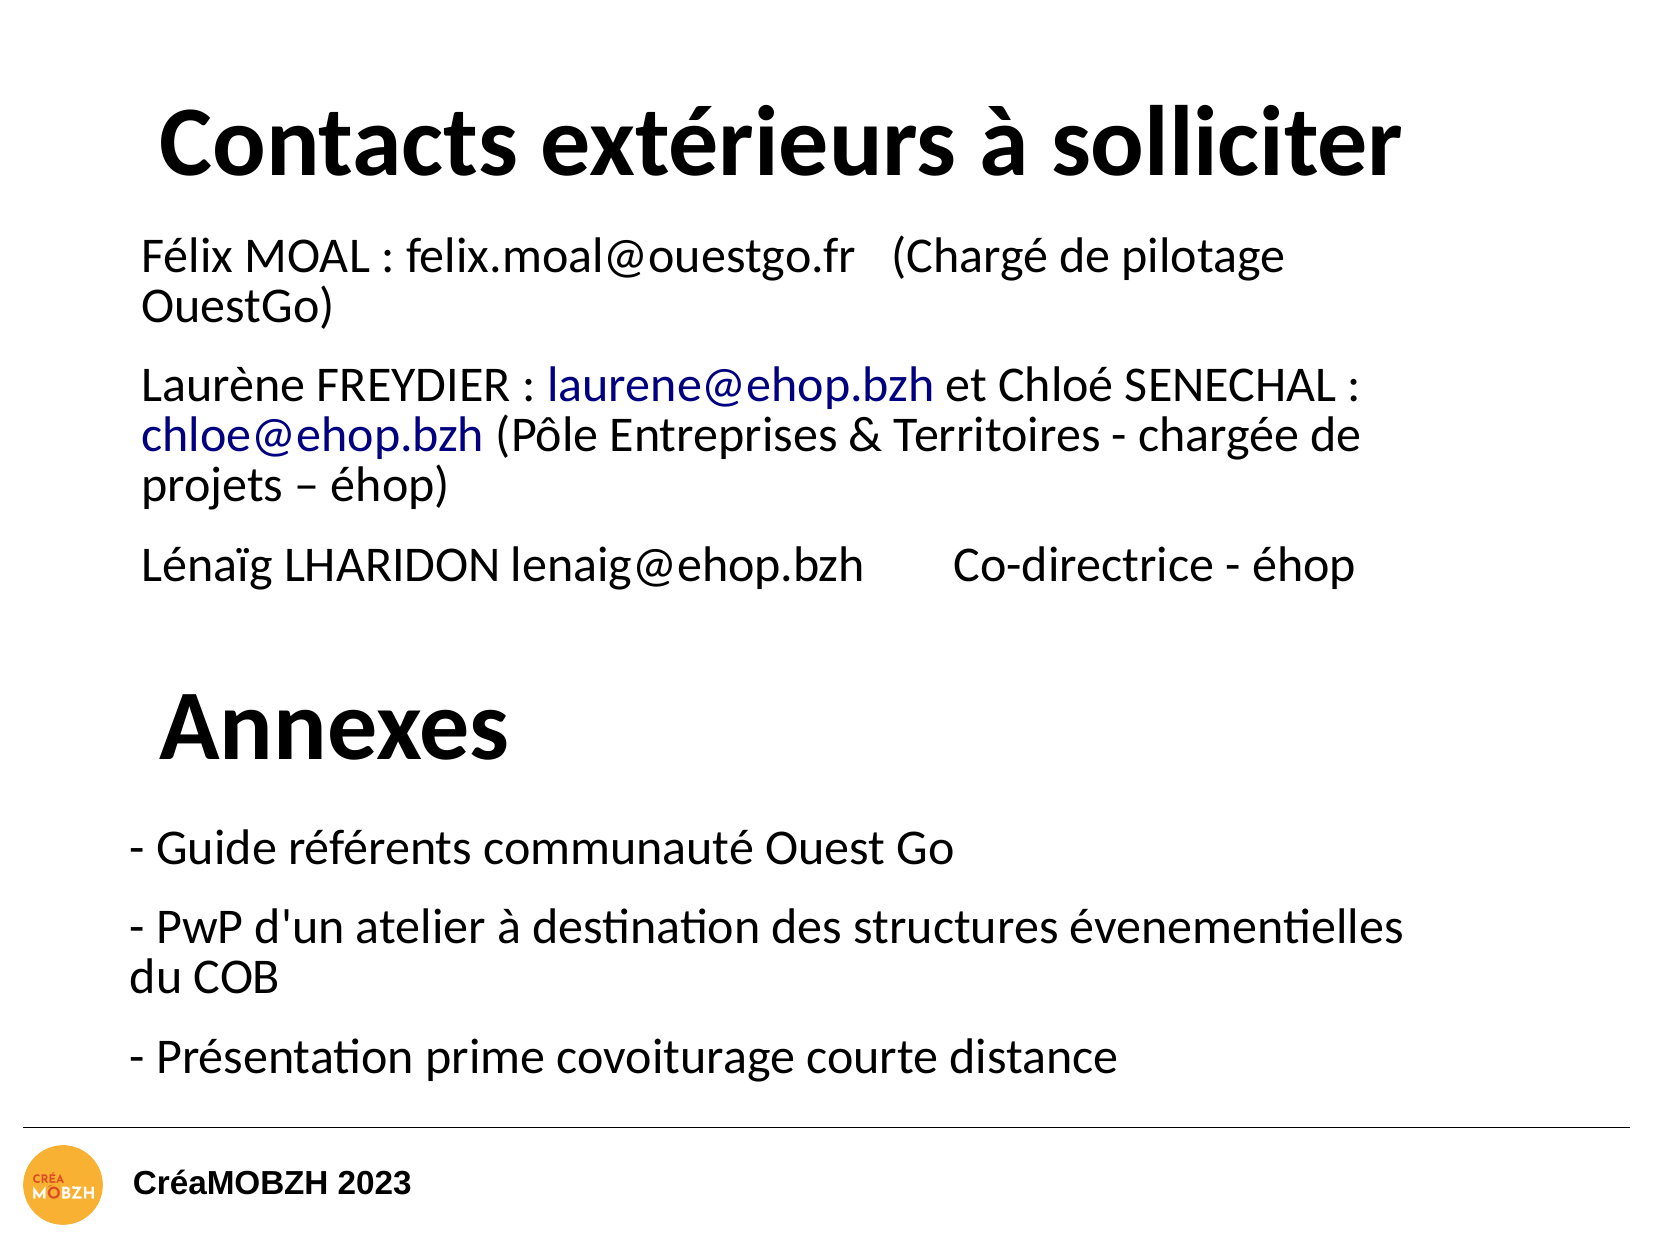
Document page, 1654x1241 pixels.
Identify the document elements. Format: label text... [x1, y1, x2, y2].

text_box CréaMOBZH 2023 [118, 1157, 1040, 1210]
title Annexes [11, 631, 1347, 839]
title Contacts extérieurs à solliciter [11, 47, 1477, 255]
text_box Félix MOAL : felix.moal@ouestgo.fr (Chargé de pilotage OuestGo) Laurène FREYDIER : laurene@ehop.bzh et Chloé SENECHAL : chloe@ehop.bzh (Pôle Entreprises & Territoires - chargée de projets – éhop) Lénaïg LHARIDON lenaig@ehop.bzh Co-directrice - éhop [141, 234, 1441, 594]
picture [23, 1145, 103, 1225]
text_box - Guide référents communauté Ouest Go - PwP d'un atelier à destination des structures évenementielles du COB - Présentation prime covoiturage courte distance [129, 826, 1465, 1086]
